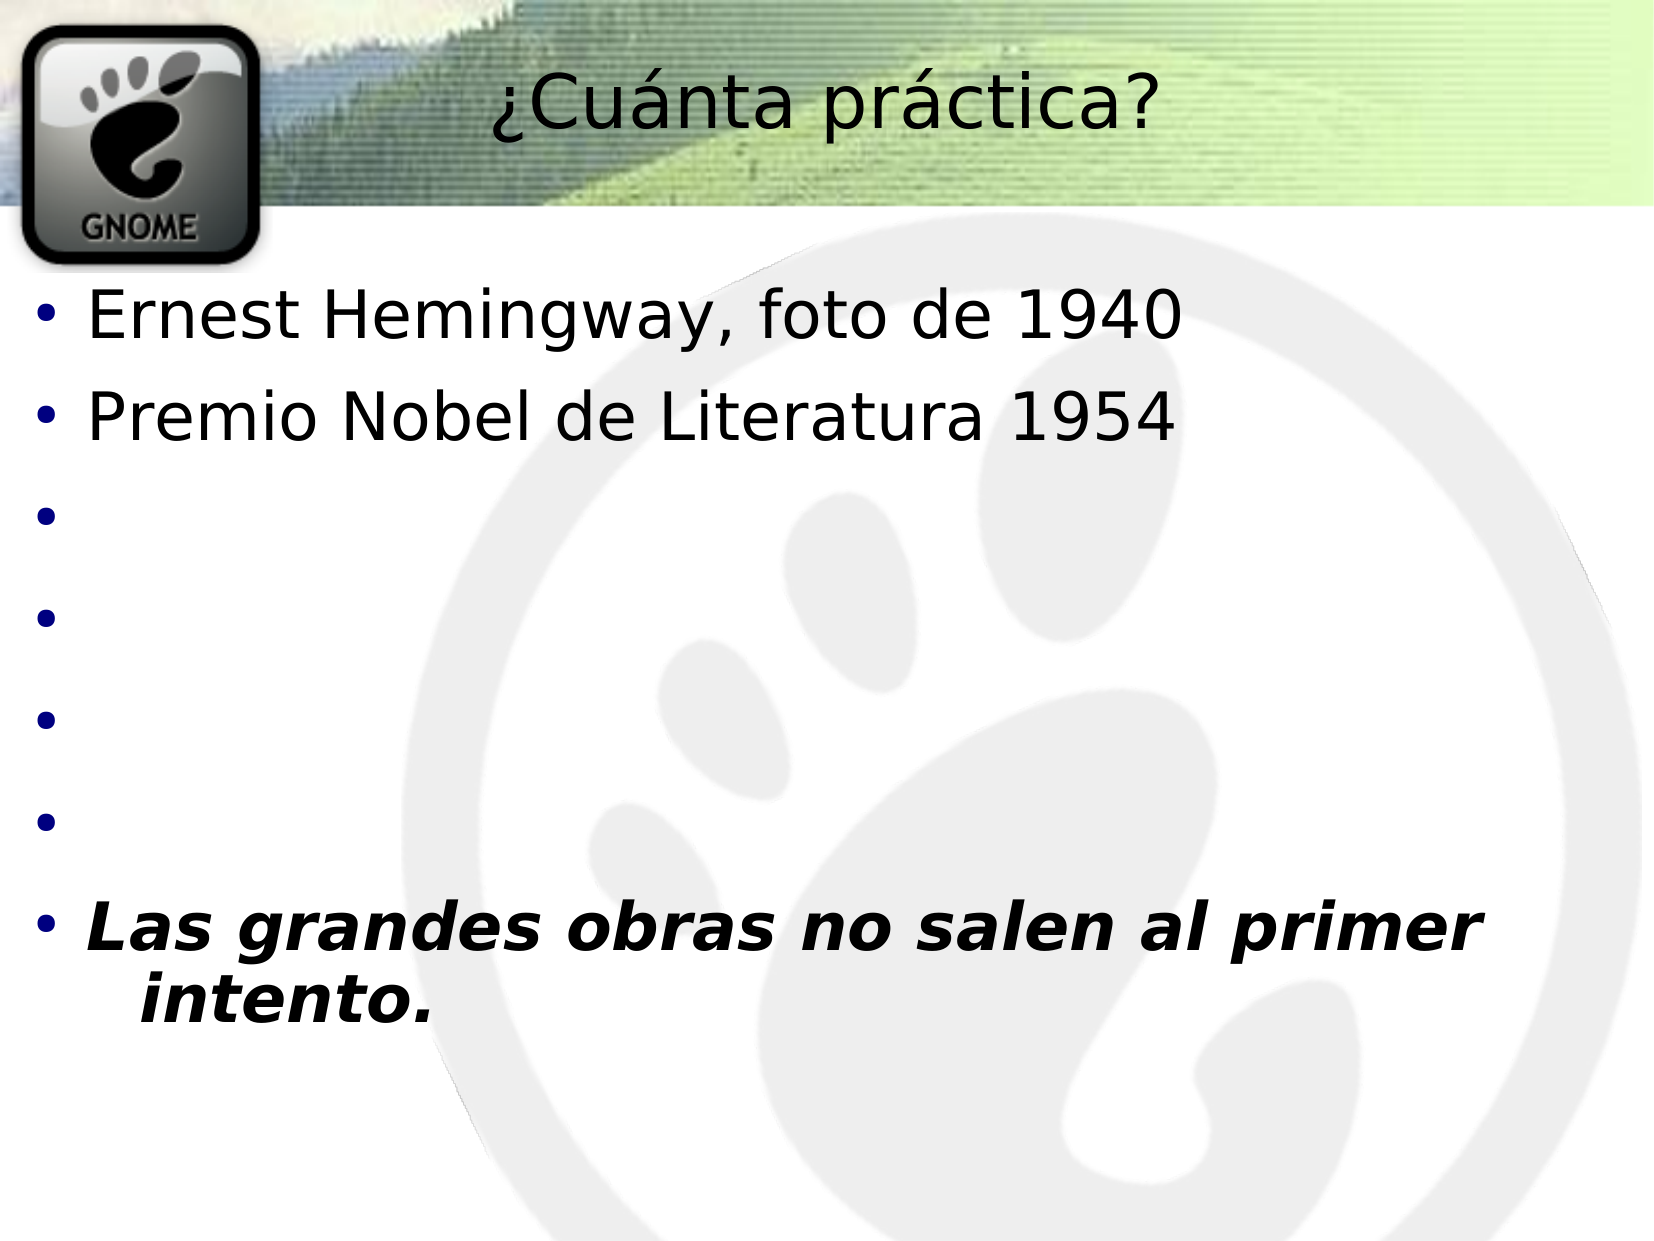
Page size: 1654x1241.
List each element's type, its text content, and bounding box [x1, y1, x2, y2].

title ¿Cuánta práctica? [0, 0, 1654, 207]
picture [0, 207, 1654, 280]
list Ernest Hemingway, foto de 1940 Premio Nobel de Literatura 1954 Las grandes obras no salen al primer intento. [0, 280, 1654, 1241]
